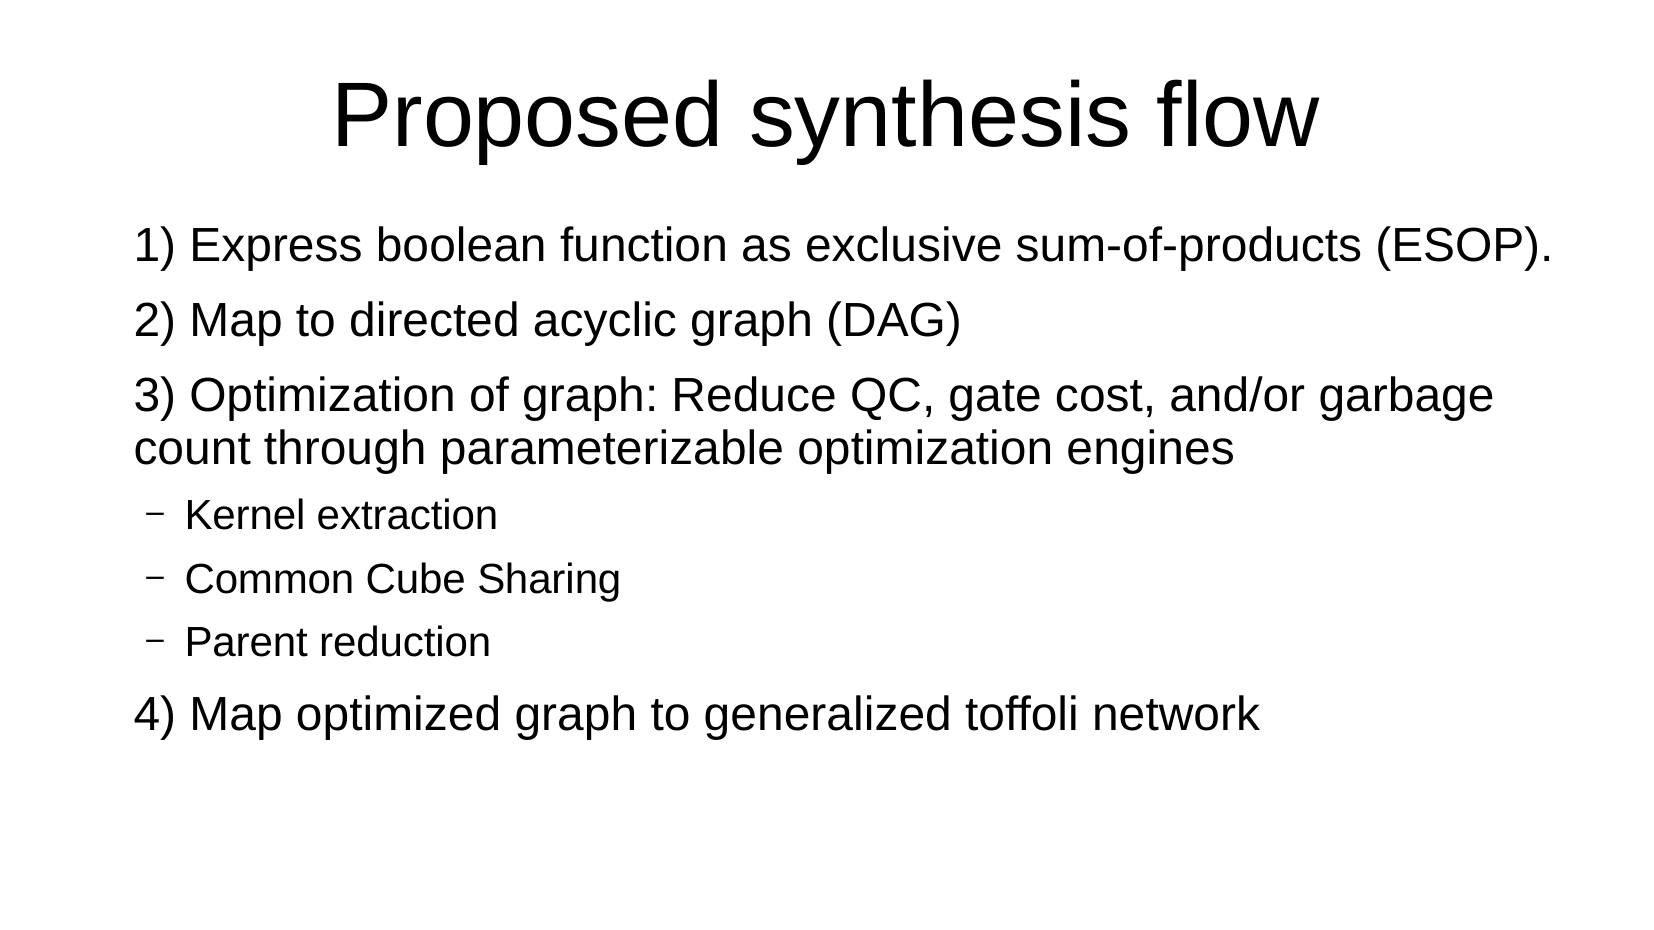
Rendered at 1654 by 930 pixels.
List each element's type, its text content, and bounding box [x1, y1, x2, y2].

title Proposed synthesis flow [82, 37, 1571, 193]
list 1) Express boolean function as exclusive sum-of-products (ESOP). 2) Map to directed acyclic graph (DAG) 3) Optimization of graph: Reduce QC, gate cost, and/or garbage count through parameterizable optimization engines Kernel extraction Common Cube Sharing Parent reduction 4) Map optimized graph to generalized toffoli network [82, 217, 1571, 757]
